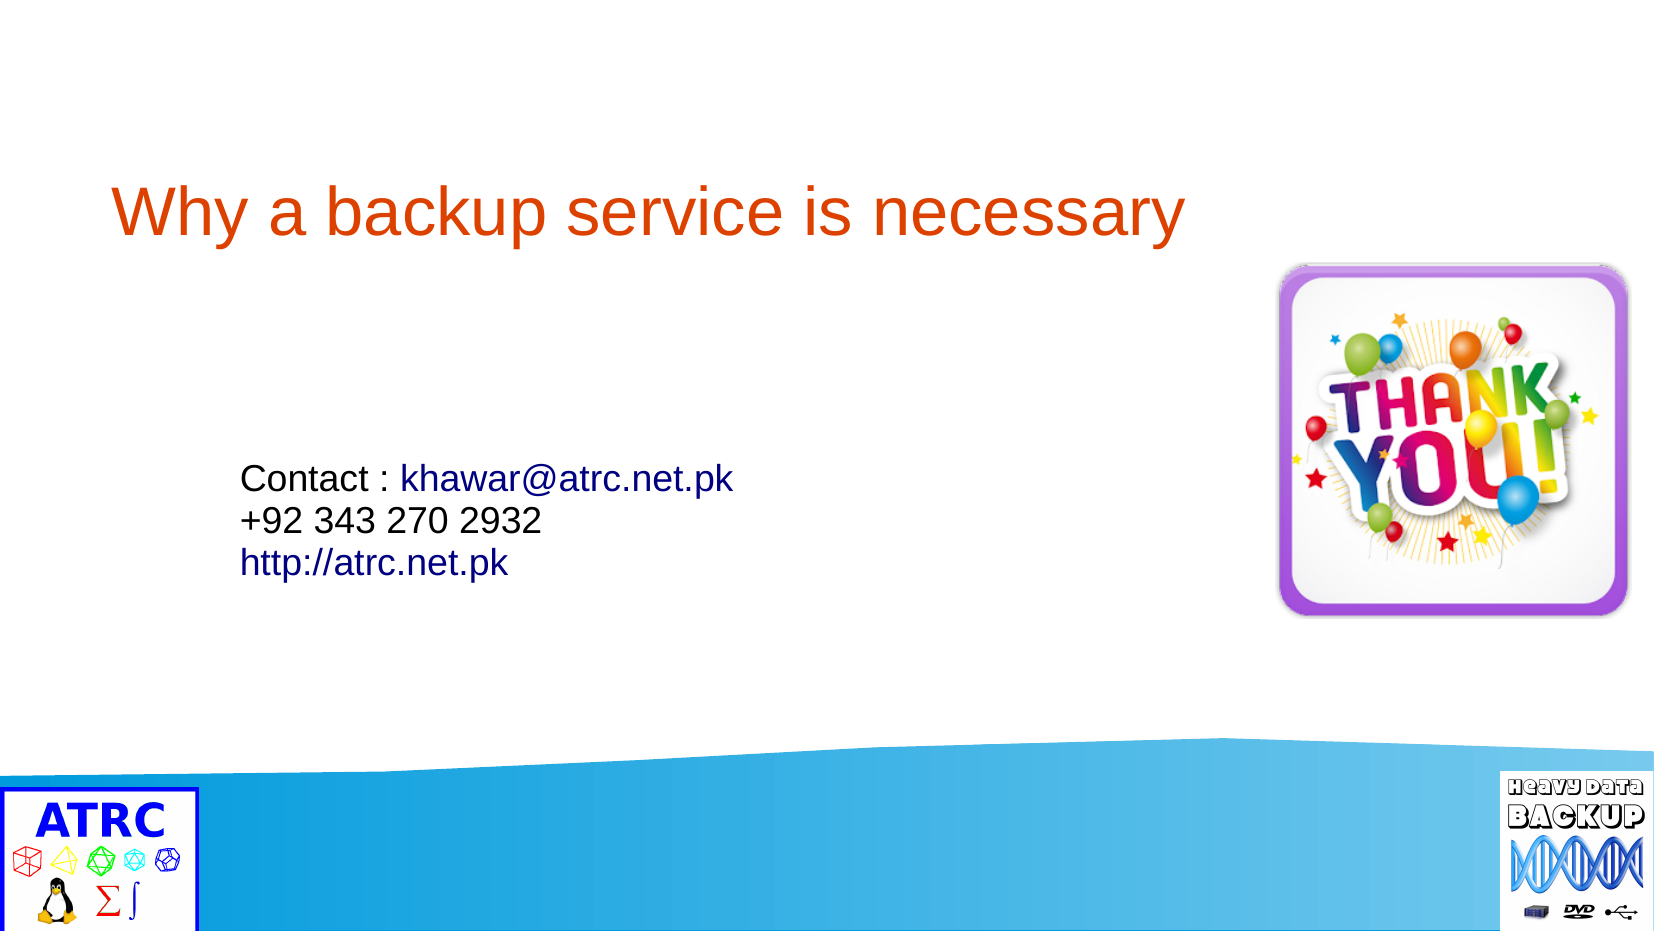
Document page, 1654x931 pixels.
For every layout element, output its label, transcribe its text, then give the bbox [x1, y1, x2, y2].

title Why a backup service is necessary [0, 122, 1388, 301]
text_box Contact : khawar@atrc.net.pk +92 343 270 2932 http://atrc.net.pk [225, 450, 1388, 633]
picture [1500, 771, 1654, 931]
picture [1275, 262, 1632, 619]
picture [0, 788, 198, 931]
